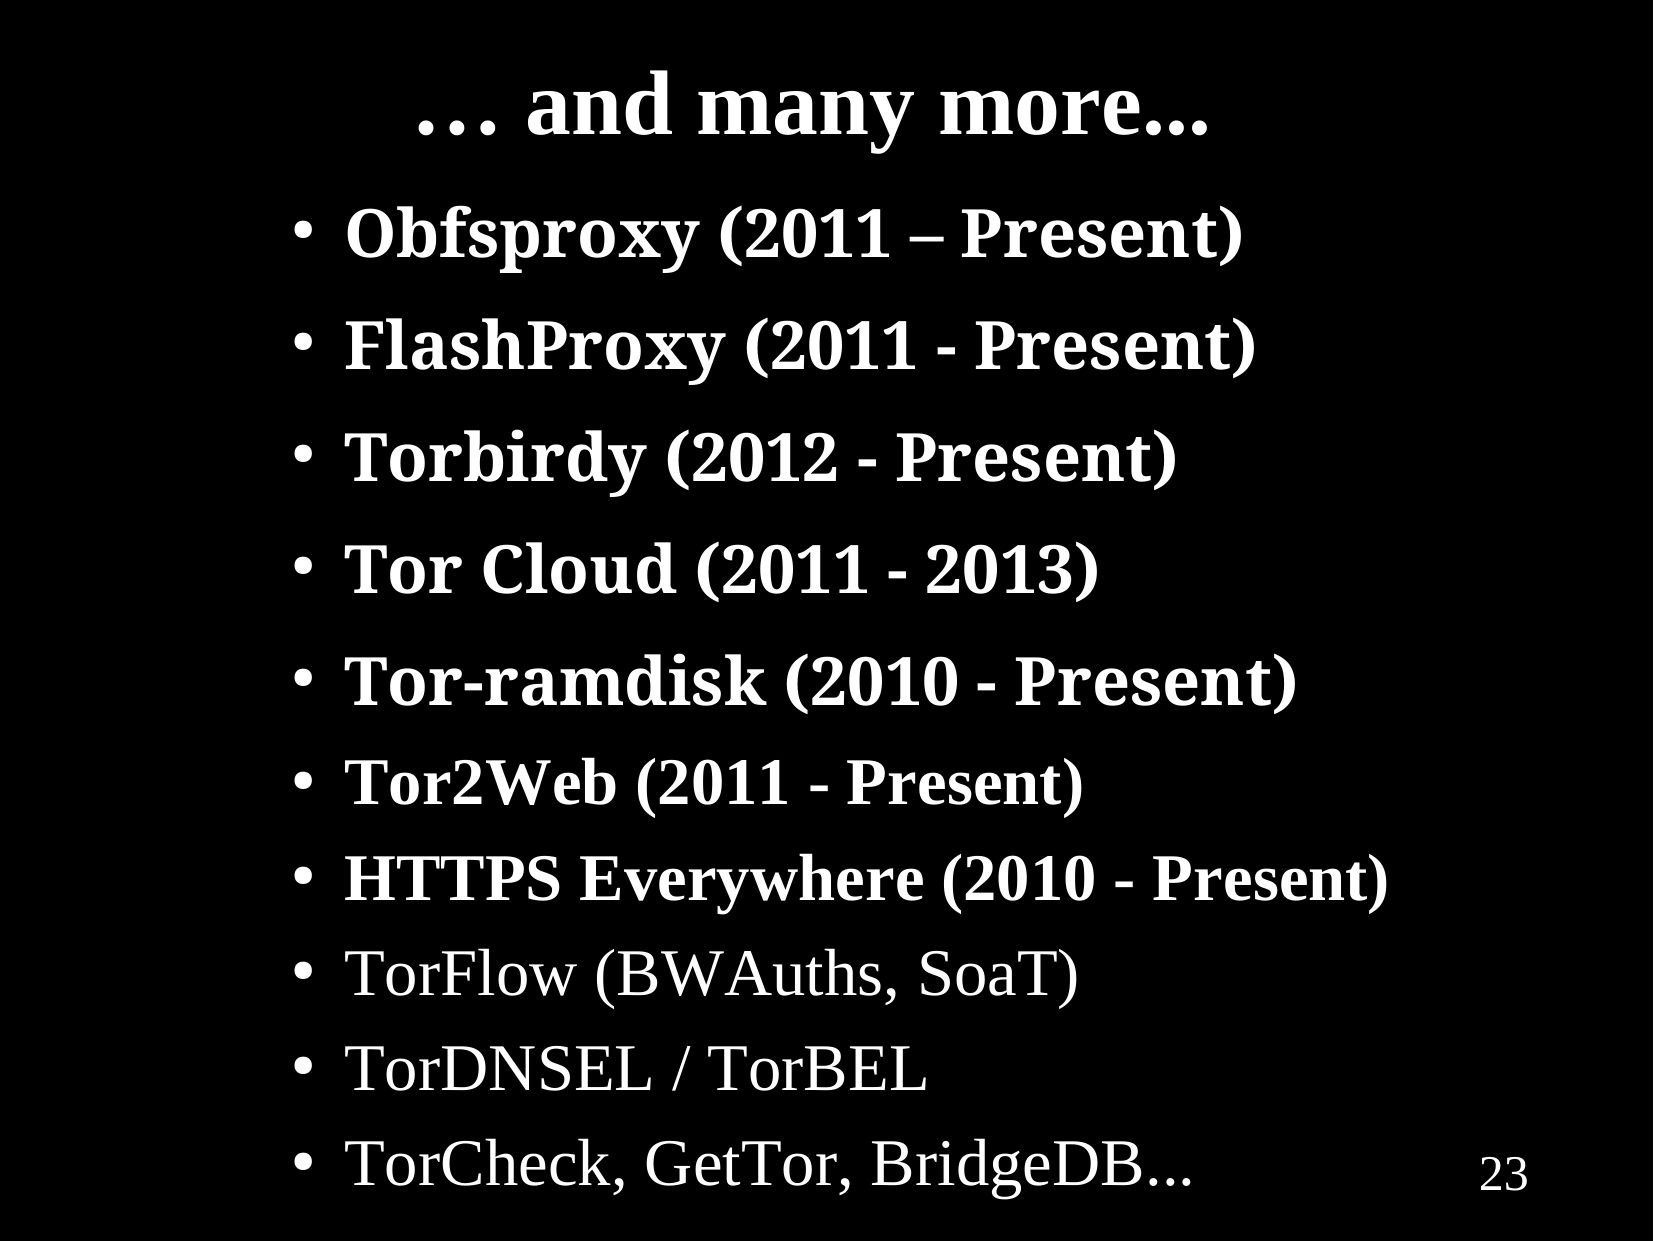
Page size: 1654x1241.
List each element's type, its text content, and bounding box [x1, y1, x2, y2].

title … and many more... [105, 0, 1518, 208]
list Obfsproxy (2011 – Present) FlashProxy (2011 - Present) Torbirdy (2012 - Present) Tor Cloud (2011 - 2013) Tor-ramdisk (2010 - Present) Tor2Web (2011 - Present) HTTPS Everywhere (2010 - Present) TorFlow (BWAuths, SoaT) TorDNSEL / TorBEL TorCheck, GetTor, BridgeDB... [273, 186, 1471, 1180]
